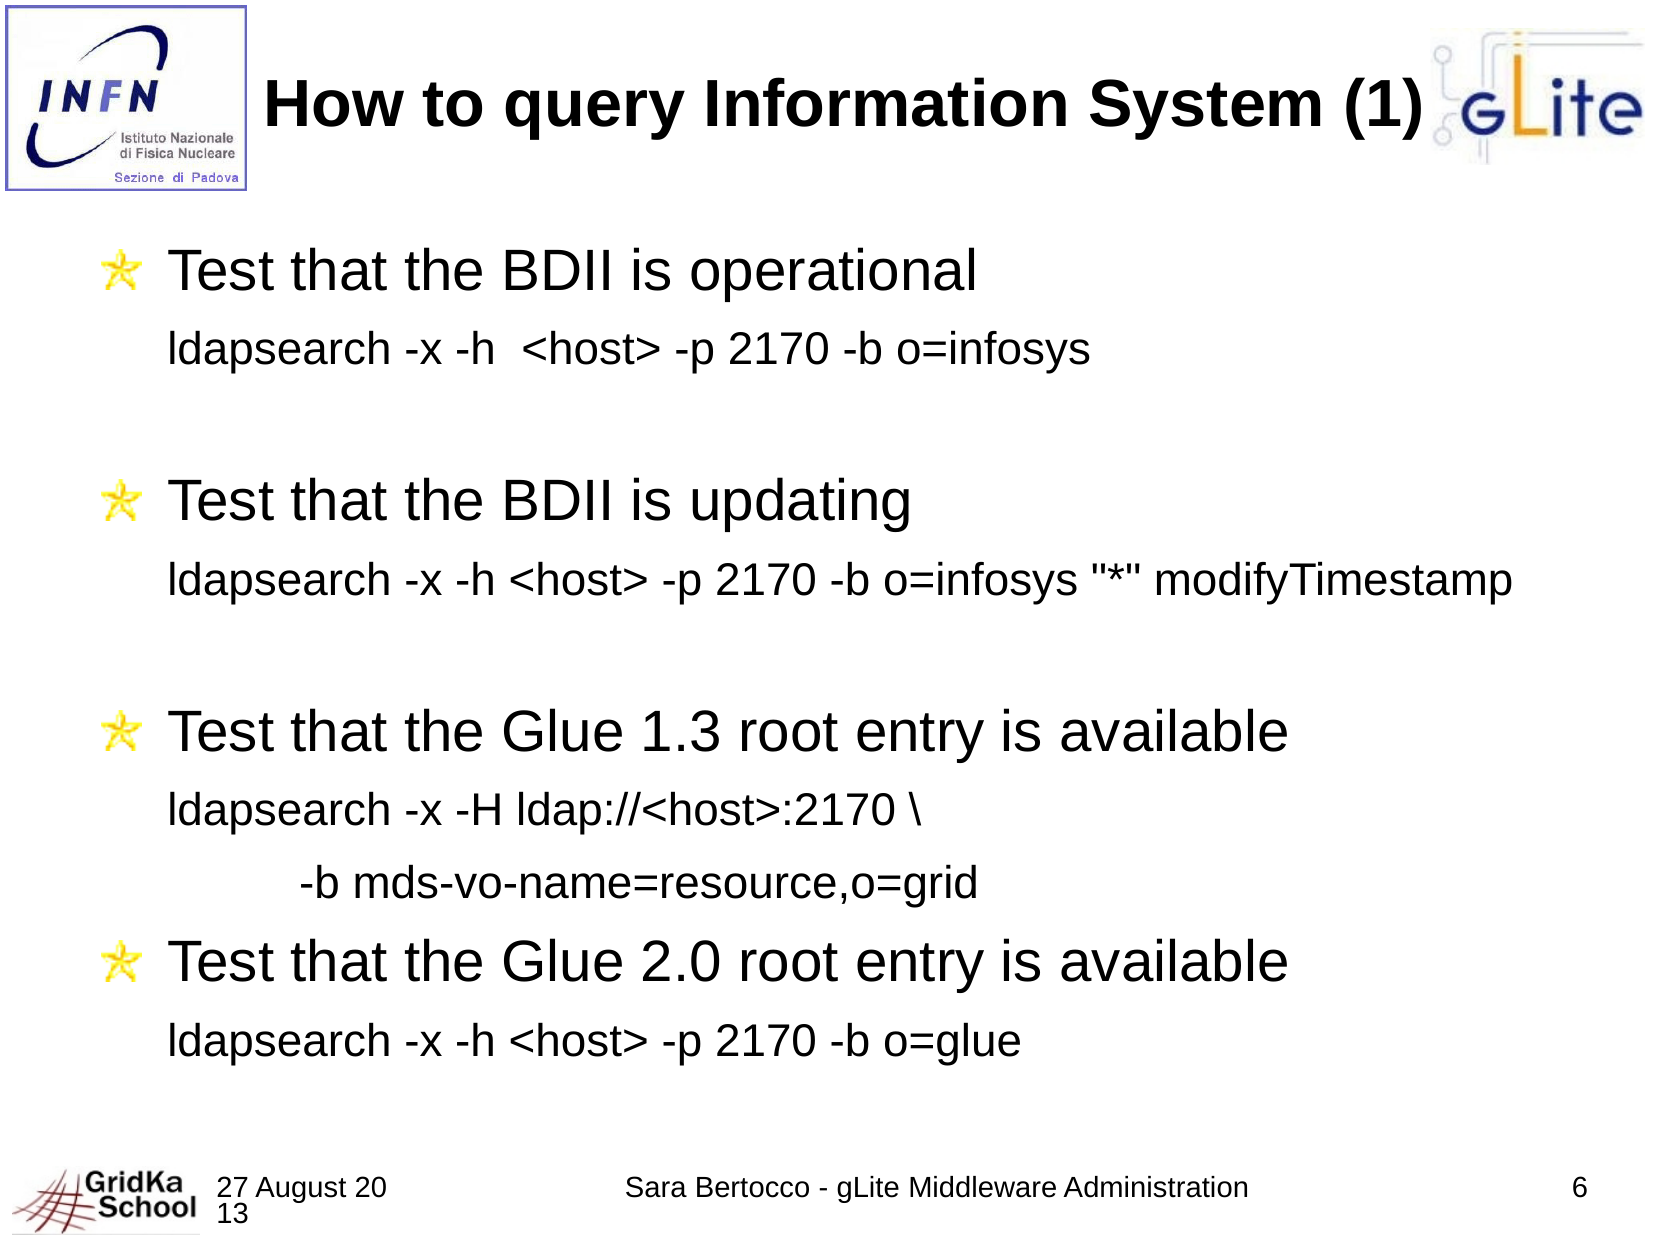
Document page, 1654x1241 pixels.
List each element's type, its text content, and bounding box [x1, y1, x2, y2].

picture [12, 1166, 200, 1235]
text_box Test that the BDII is operational ldapsearch -x -h <host> -p 2170 -b o=infosys Test that the BDII is updating ldapsearch -x -h <host> -p 2170 -b o=infosys "*" modifyTimestamp Test that the Glue 1.3 root entry is available ldapsearch -x -H ldap://<host>:2170 \ -b mds-vo-name=resource,o=grid Test that the Glue 2.0 root entry is available ldapsearch -x -h <host> -p 2170 -b o=glue [86, 229, 1530, 1075]
picture [5, 5, 247, 191]
title How to query Information System (1) [247, 25, 1645, 181]
picture [1430, 28, 1645, 165]
